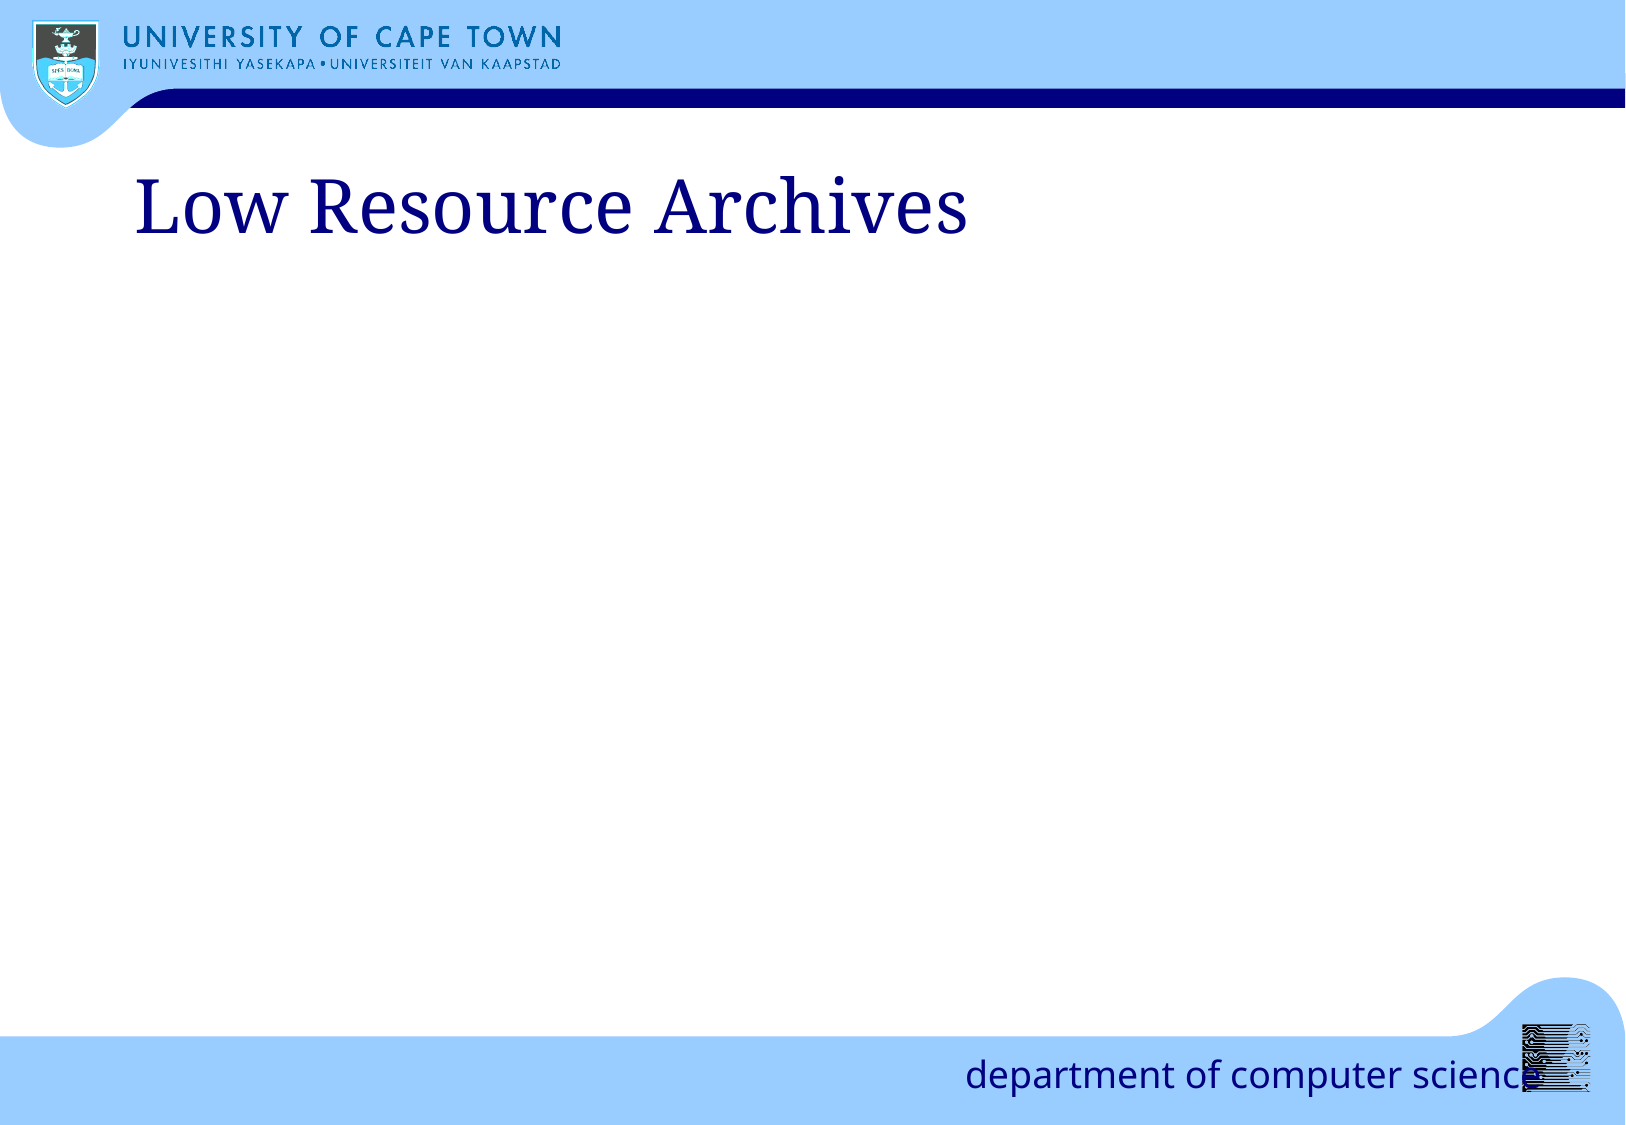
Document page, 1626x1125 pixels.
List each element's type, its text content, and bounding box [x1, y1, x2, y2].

picture [120, 23, 563, 71]
picture [1526, 1070, 1536, 1076]
picture [1522, 1024, 1591, 1092]
title Low Resource Archives [134, 140, 1571, 268]
